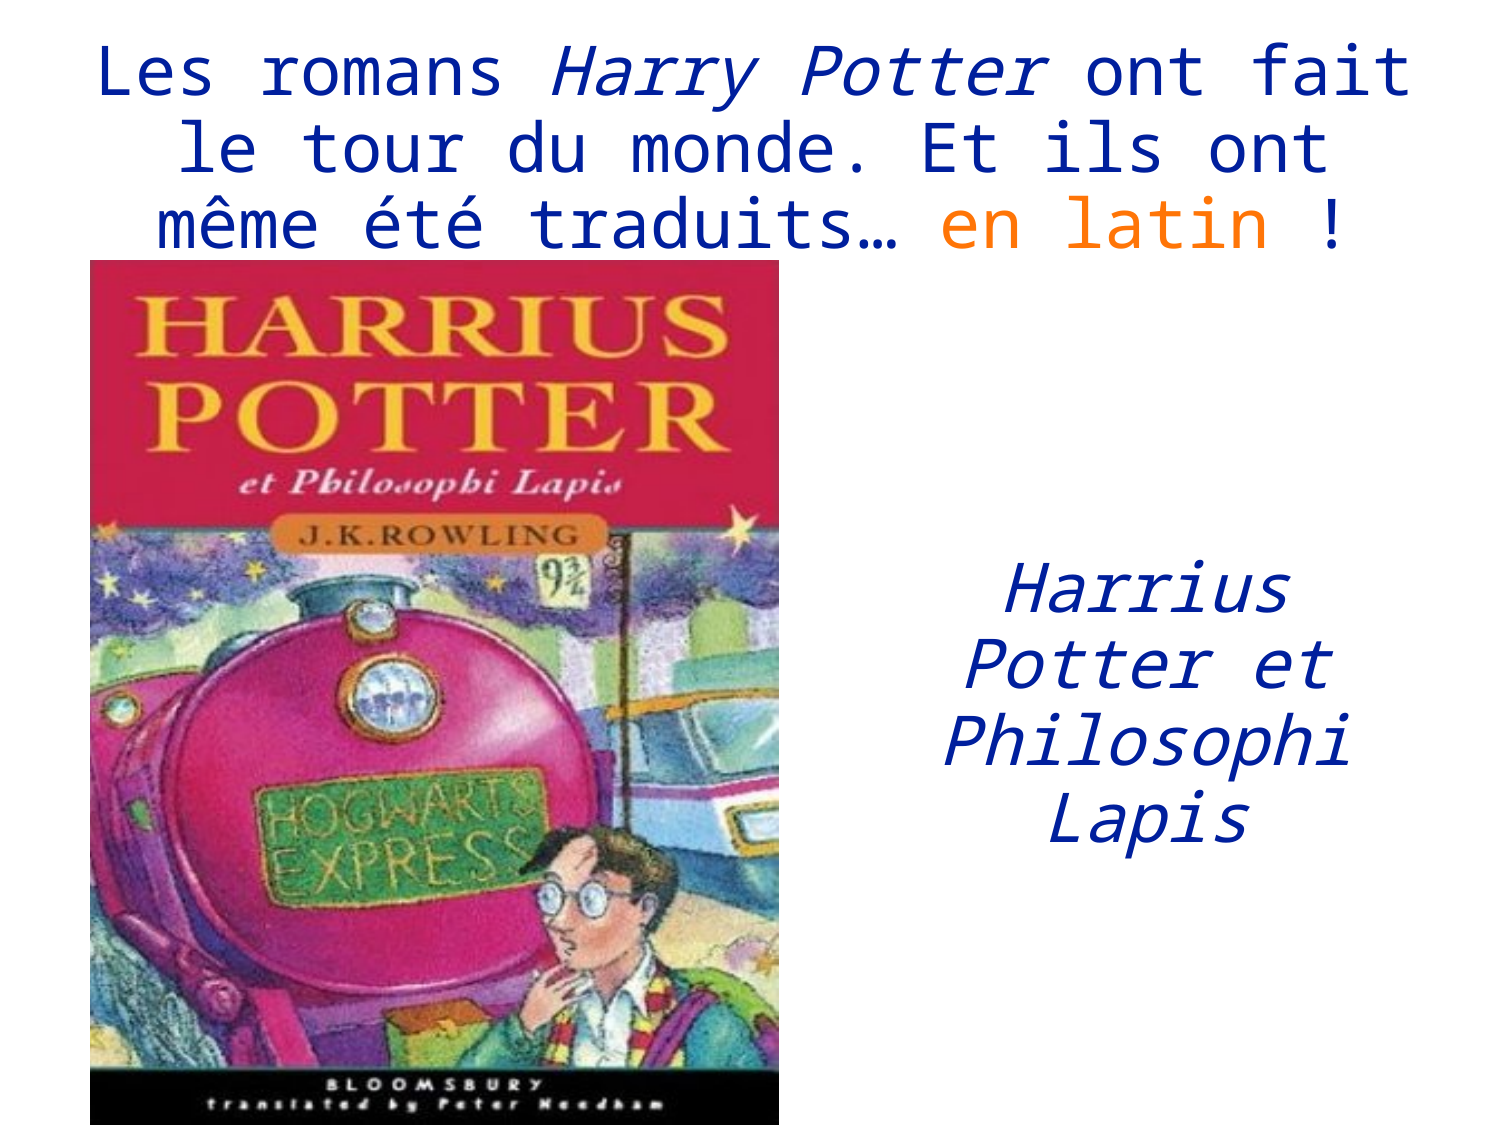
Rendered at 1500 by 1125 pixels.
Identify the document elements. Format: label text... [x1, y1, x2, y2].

text_box Harrius Potter et Philosophi Lapis [884, 544, 1406, 712]
title Les romans Harry Potter ont fait le tour du monde. Et ils ont même été traduits… en latin ! [79, 34, 1429, 222]
picture [90, 260, 779, 1125]
